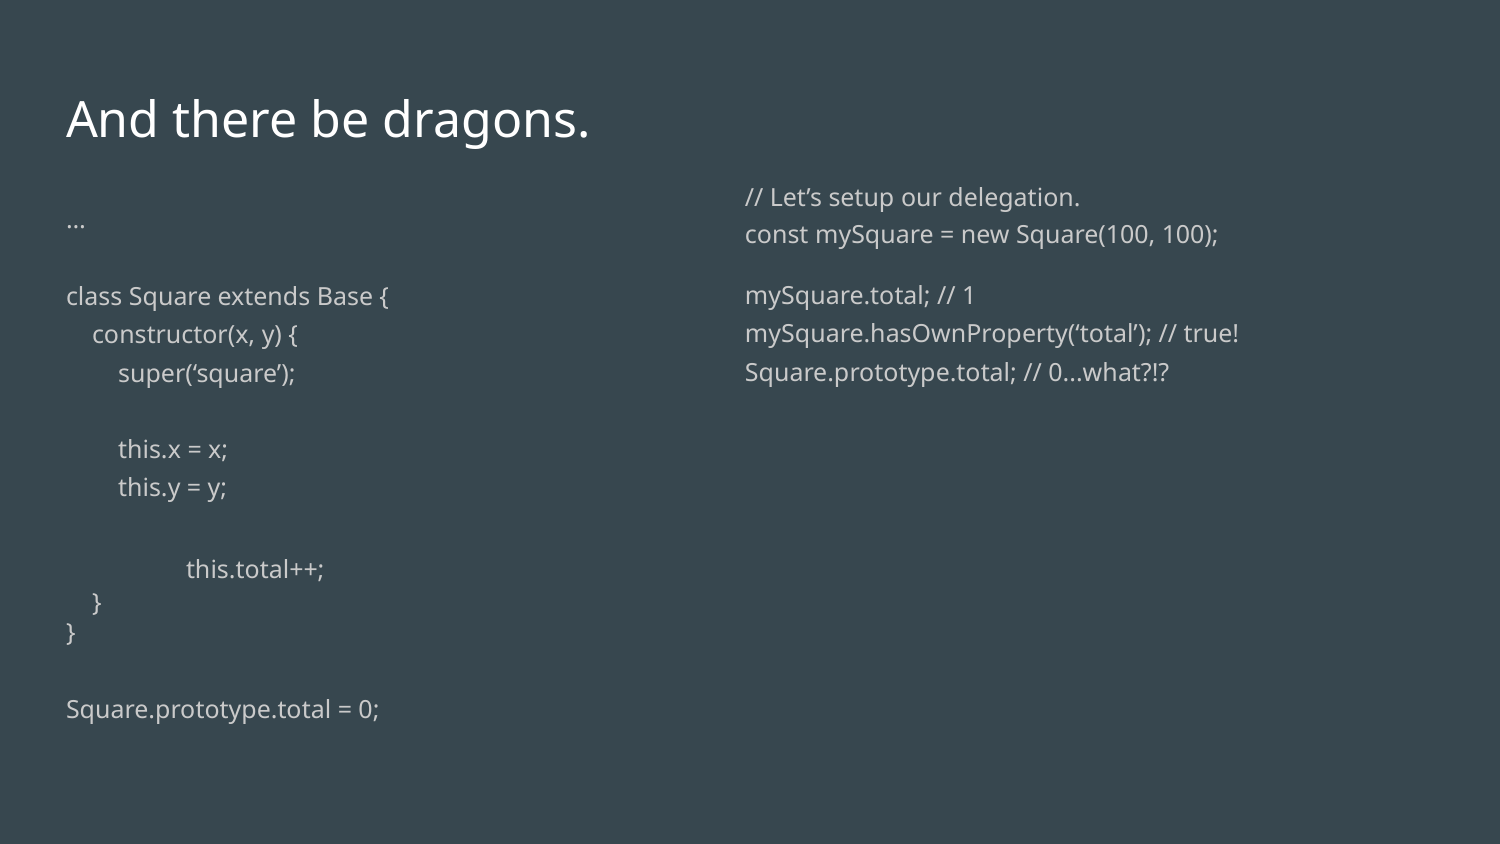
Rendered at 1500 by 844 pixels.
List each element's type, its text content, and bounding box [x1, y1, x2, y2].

text_box mySquare.total; // 1 mySquare.hasOwnProperty(‘total’); // true! Square.prototype.total; // 0...what?!? [729, 264, 1406, 411]
title And there be dragons. [51, 72, 1449, 167]
list … class Square extends Base { constructor(x, y) { super(‘square’); this.x = x; this.y = y; } } Square.prototype.total = 0; [51, 189, 708, 750]
list // Let’s setup our delegation. const mySquare = new Square(100, 100); [729, 166, 1449, 283]
text_box this.total++; [171, 538, 401, 600]
